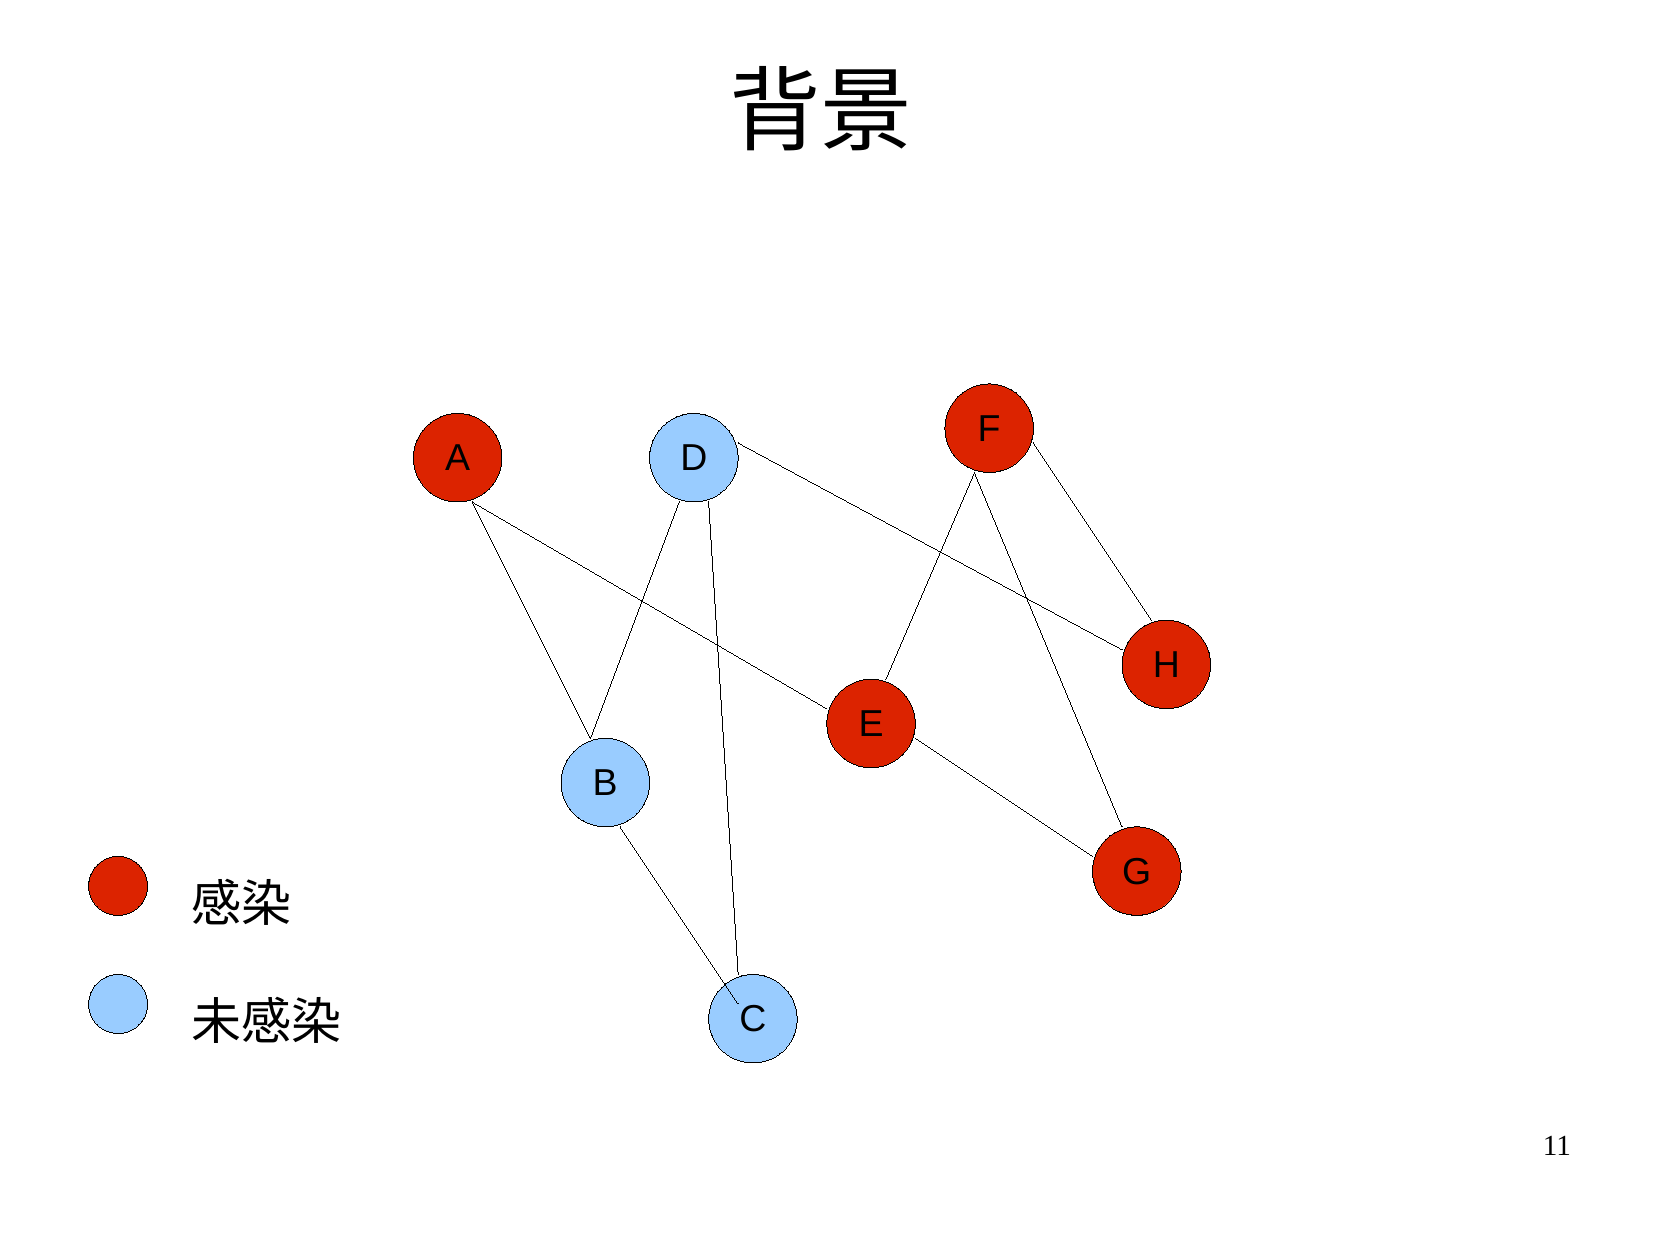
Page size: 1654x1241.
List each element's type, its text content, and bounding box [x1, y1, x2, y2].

text_box C [708, 974, 798, 1063]
text_box [88, 974, 148, 1034]
title 背景 [76, 0, 1565, 208]
text_box [88, 856, 148, 916]
text_box 未感染 [177, 974, 384, 1040]
text_box F [944, 383, 1034, 473]
text_box H [1122, 620, 1211, 709]
text_box A [413, 413, 502, 502]
text_box D [649, 413, 739, 502]
text_box G [1092, 826, 1182, 916]
text_box 感染 [177, 856, 384, 922]
list [82, 206, 1571, 1109]
text_box B [561, 738, 650, 827]
text_box E [826, 679, 916, 768]
